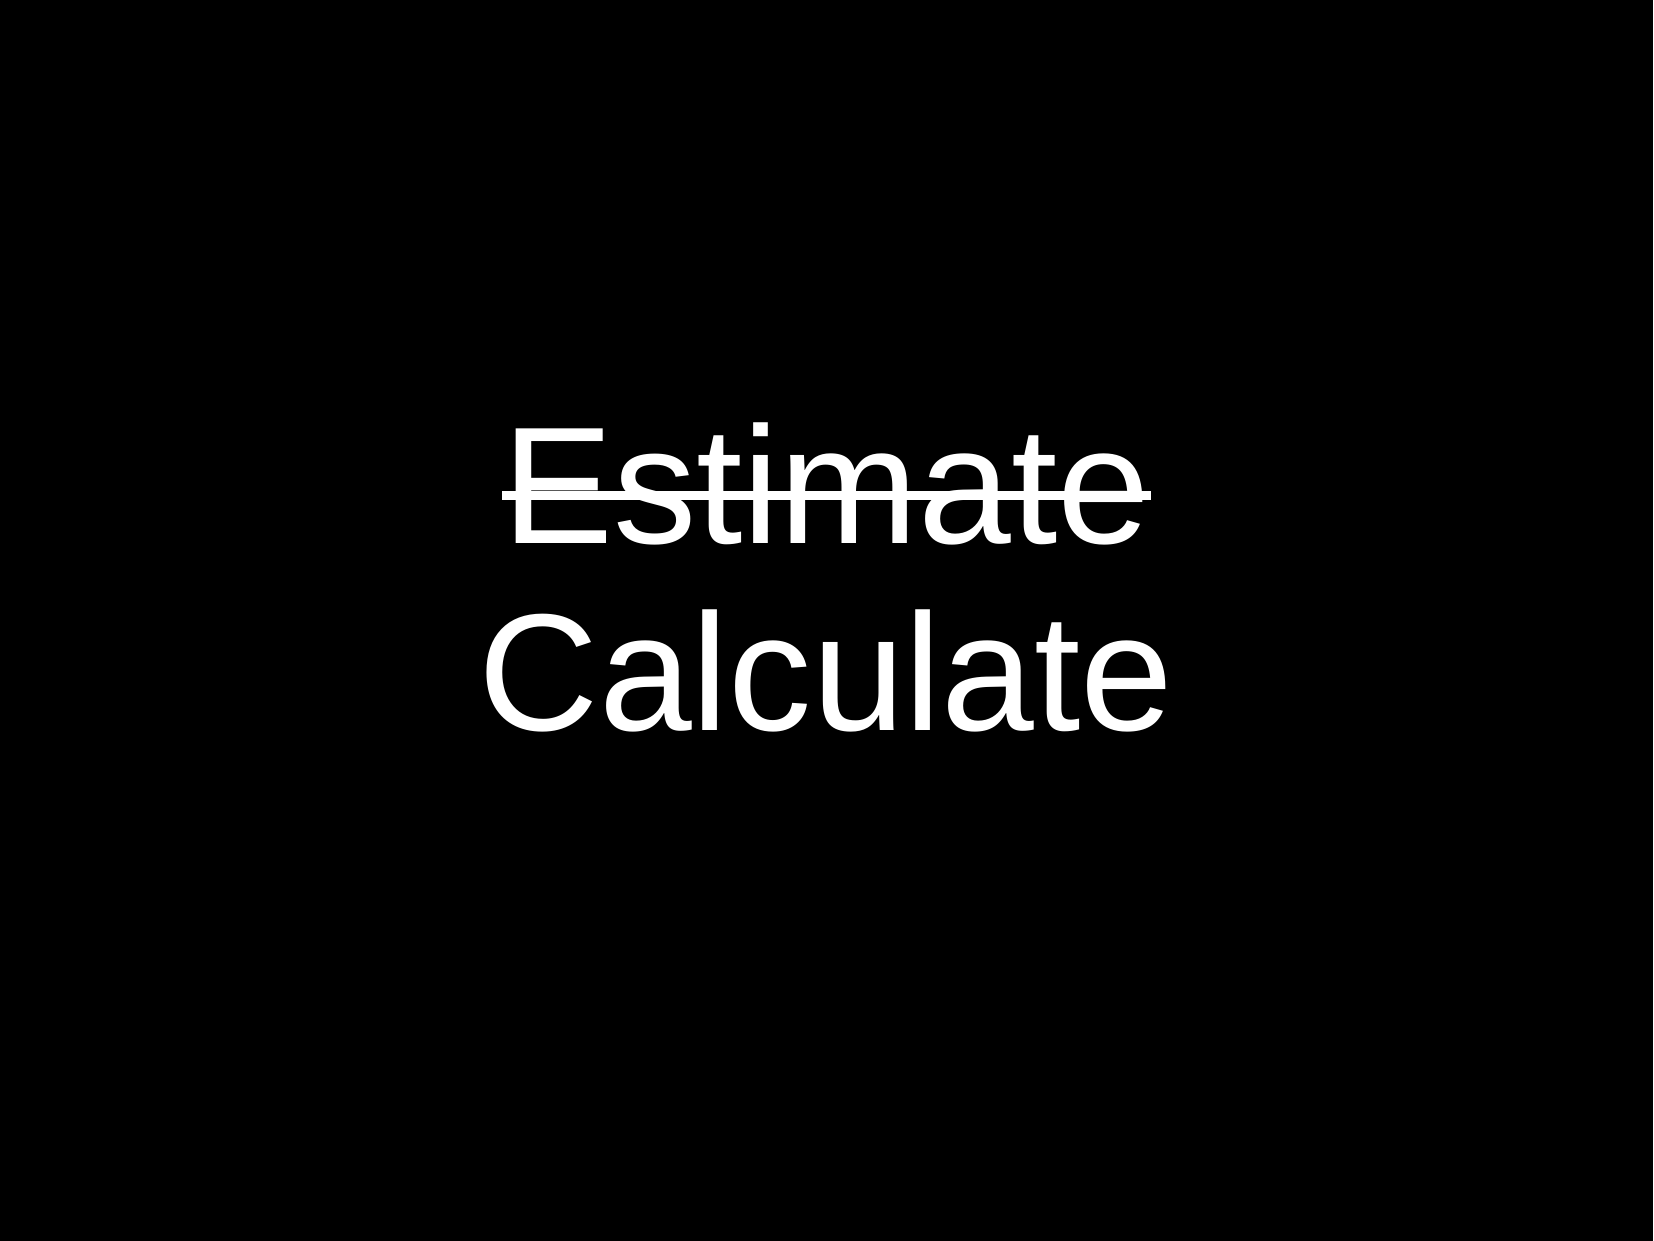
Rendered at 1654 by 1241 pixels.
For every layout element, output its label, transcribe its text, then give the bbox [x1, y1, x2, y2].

subtitle Estimate Calculate [82, 56, 1571, 1102]
